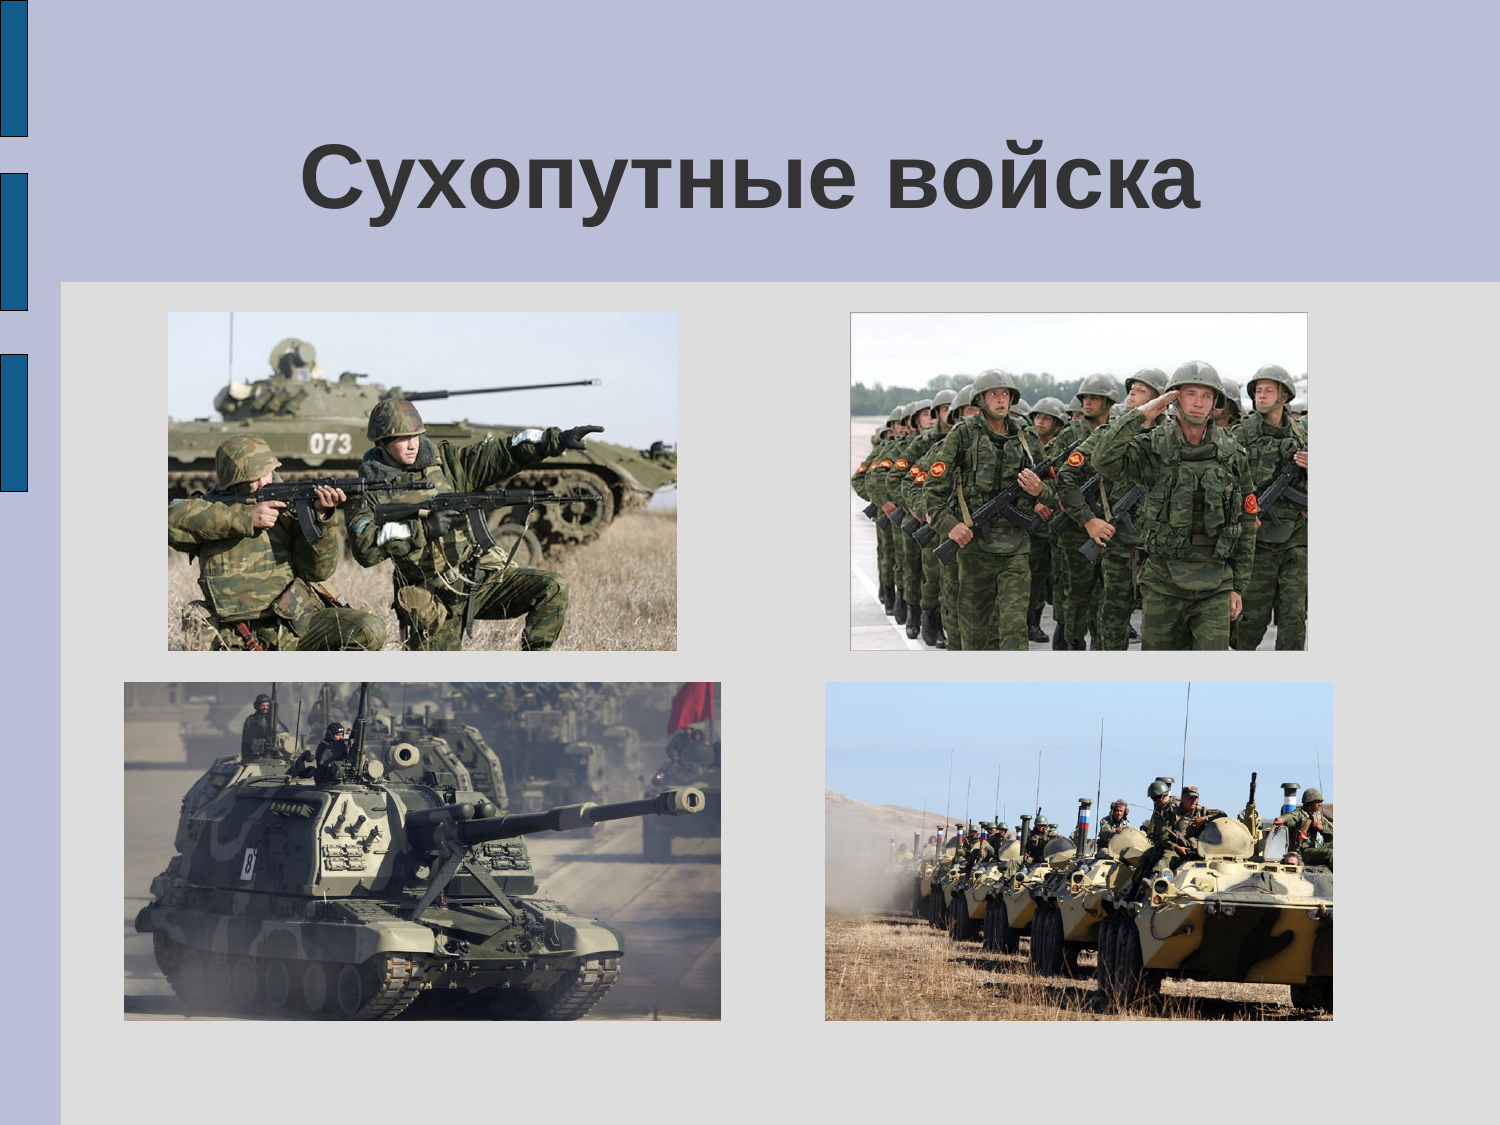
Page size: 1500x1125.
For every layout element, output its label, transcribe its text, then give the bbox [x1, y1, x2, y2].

picture [124, 682, 721, 1021]
picture [825, 682, 1333, 1021]
picture [850, 312, 1308, 651]
title Сухопутные войска [110, 90, 1392, 264]
picture [168, 312, 677, 651]
